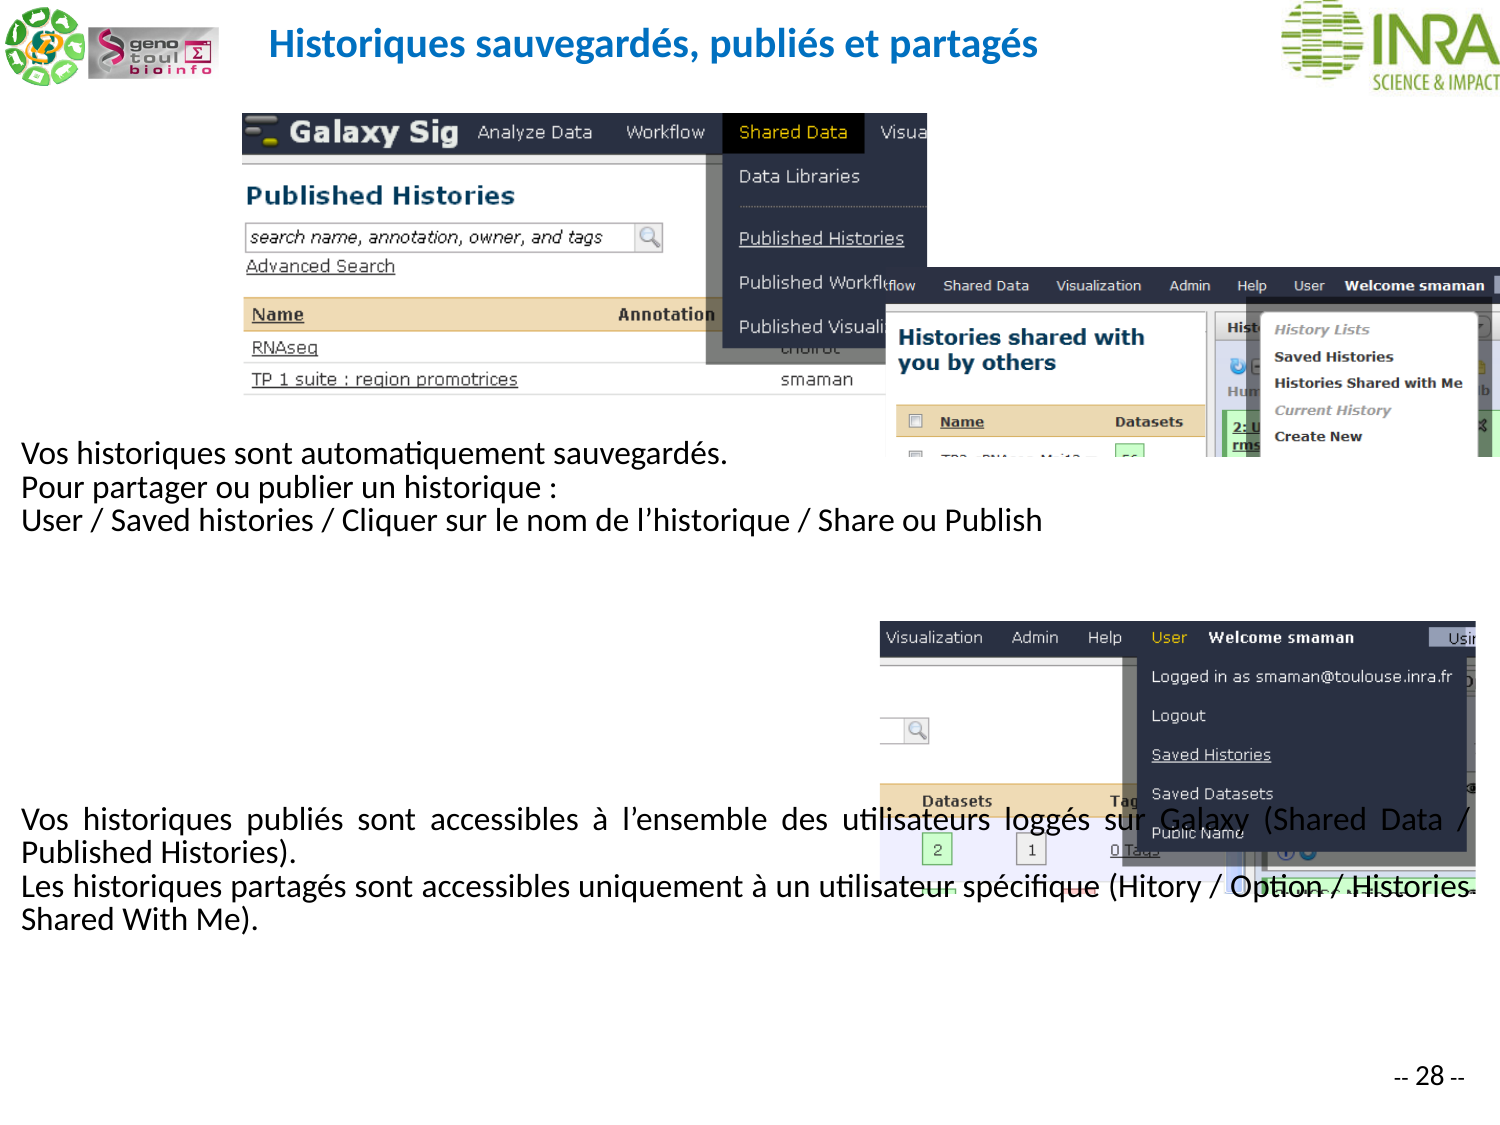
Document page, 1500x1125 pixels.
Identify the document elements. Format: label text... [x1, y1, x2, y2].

picture [88, 27, 219, 79]
picture [5, 7, 85, 86]
text_box Historiques sauvegardés, publiés et partagés [253, 19, 1270, 86]
picture [242, 113, 1500, 432]
text_box Vos historiques sont automatiquement sauvegardés. Pour partager ou publier un historique : User / Saved histories / Cliquer sur le nom de l’historique / Share ou Publish Vos historiques publiés sont accessibles à l’ensemble des utilisateurs loggés sur Galaxy (Shared Data / Published Histories). Les historiques partagés sont accessibles uniquement à un utilisateur spécifique (Hitory / Option / Histories Shared With Me). [5, 432, 1500, 1059]
picture [1281, 0, 1500, 110]
